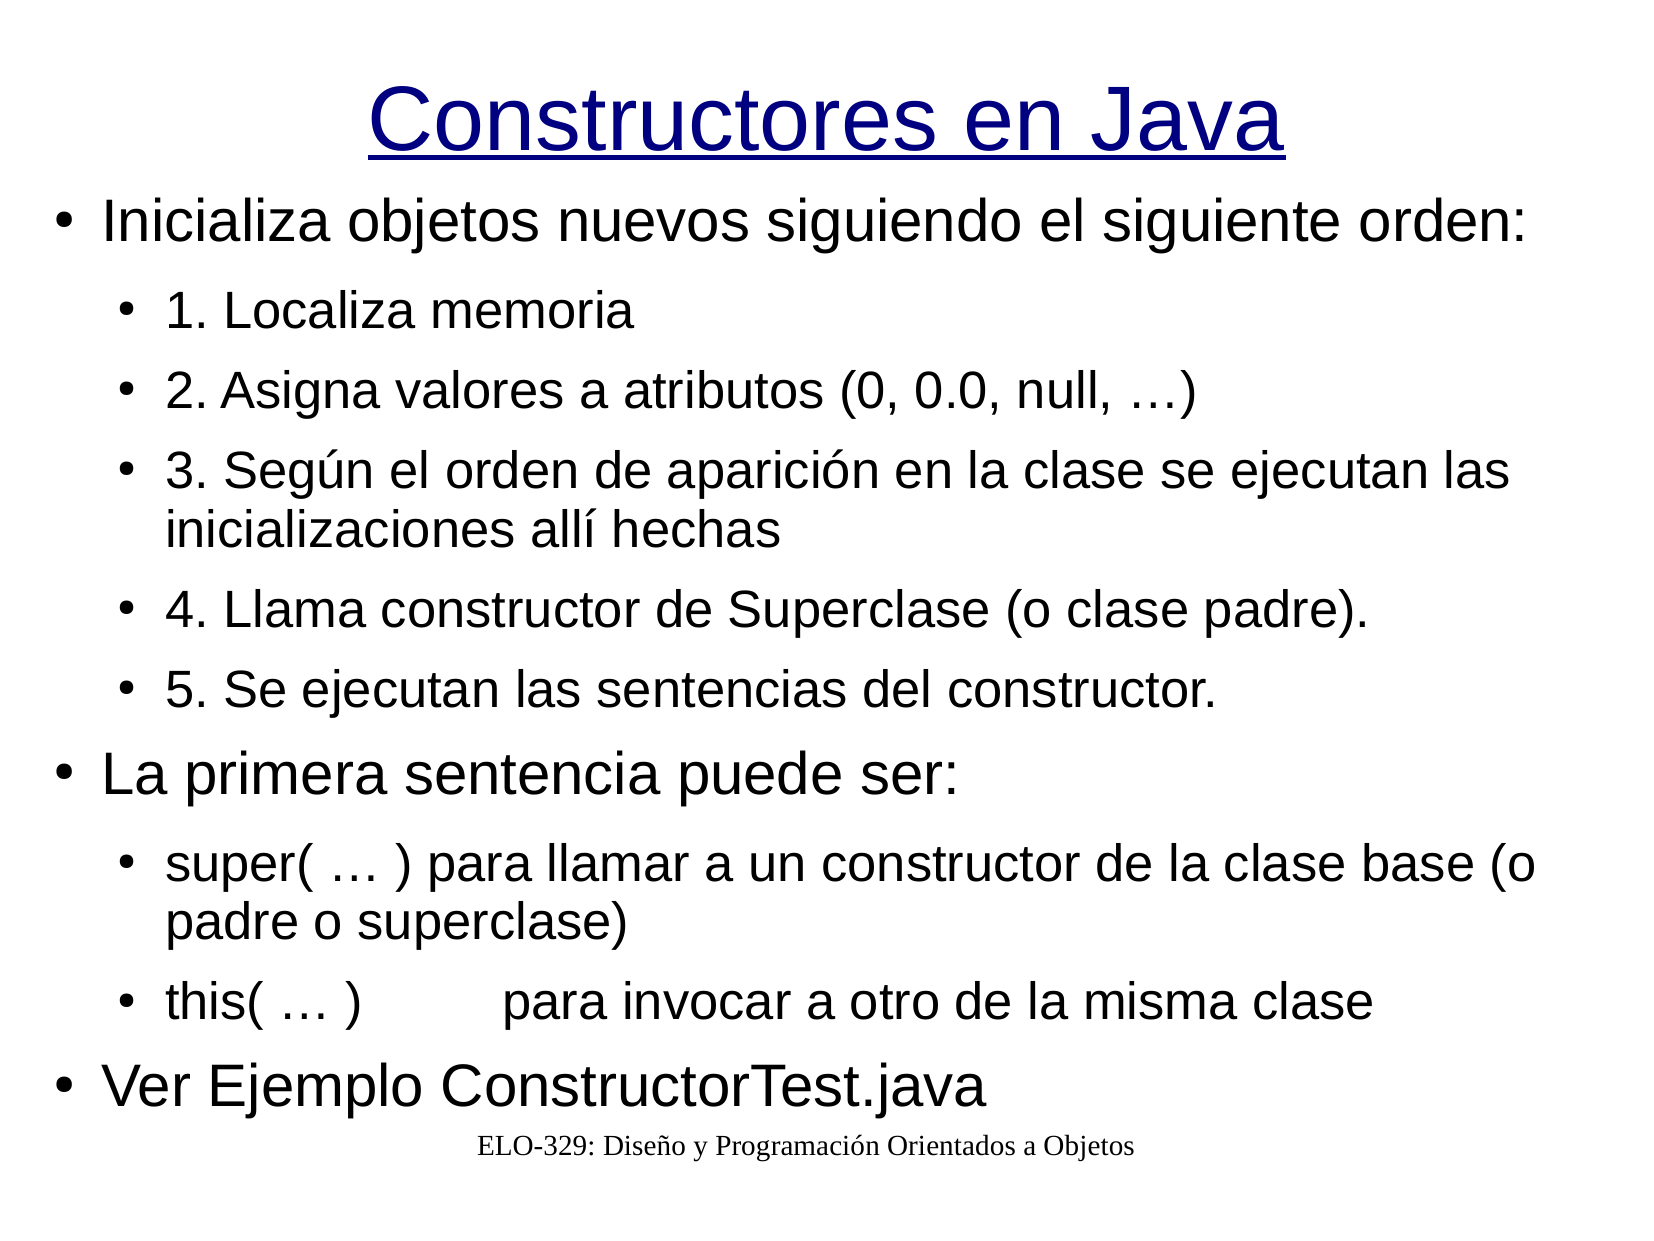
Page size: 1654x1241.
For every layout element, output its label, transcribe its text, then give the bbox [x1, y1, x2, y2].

title Constructores en Java [82, 56, 1571, 181]
list Inicializa objetos nuevos siguiendo el siguiente orden: 1. Localiza memoria 2. Asigna valores a atributos (0, 0.0, null, …) 3. Según el orden de aparición en la clase se ejecutan las inicializaciones allí hechas 4. Llama constructor de Superclase (o clase padre). 5. Se ejecutan las sentencias del constructor. La primera sentencia puede ser: super( … ) para llamar a un constructor de la clase base (o padre o superclase) this( … ) para invocar a otro de la misma clase Ver Ejemplo ConstructorTest.java [37, 187, 1654, 1126]
